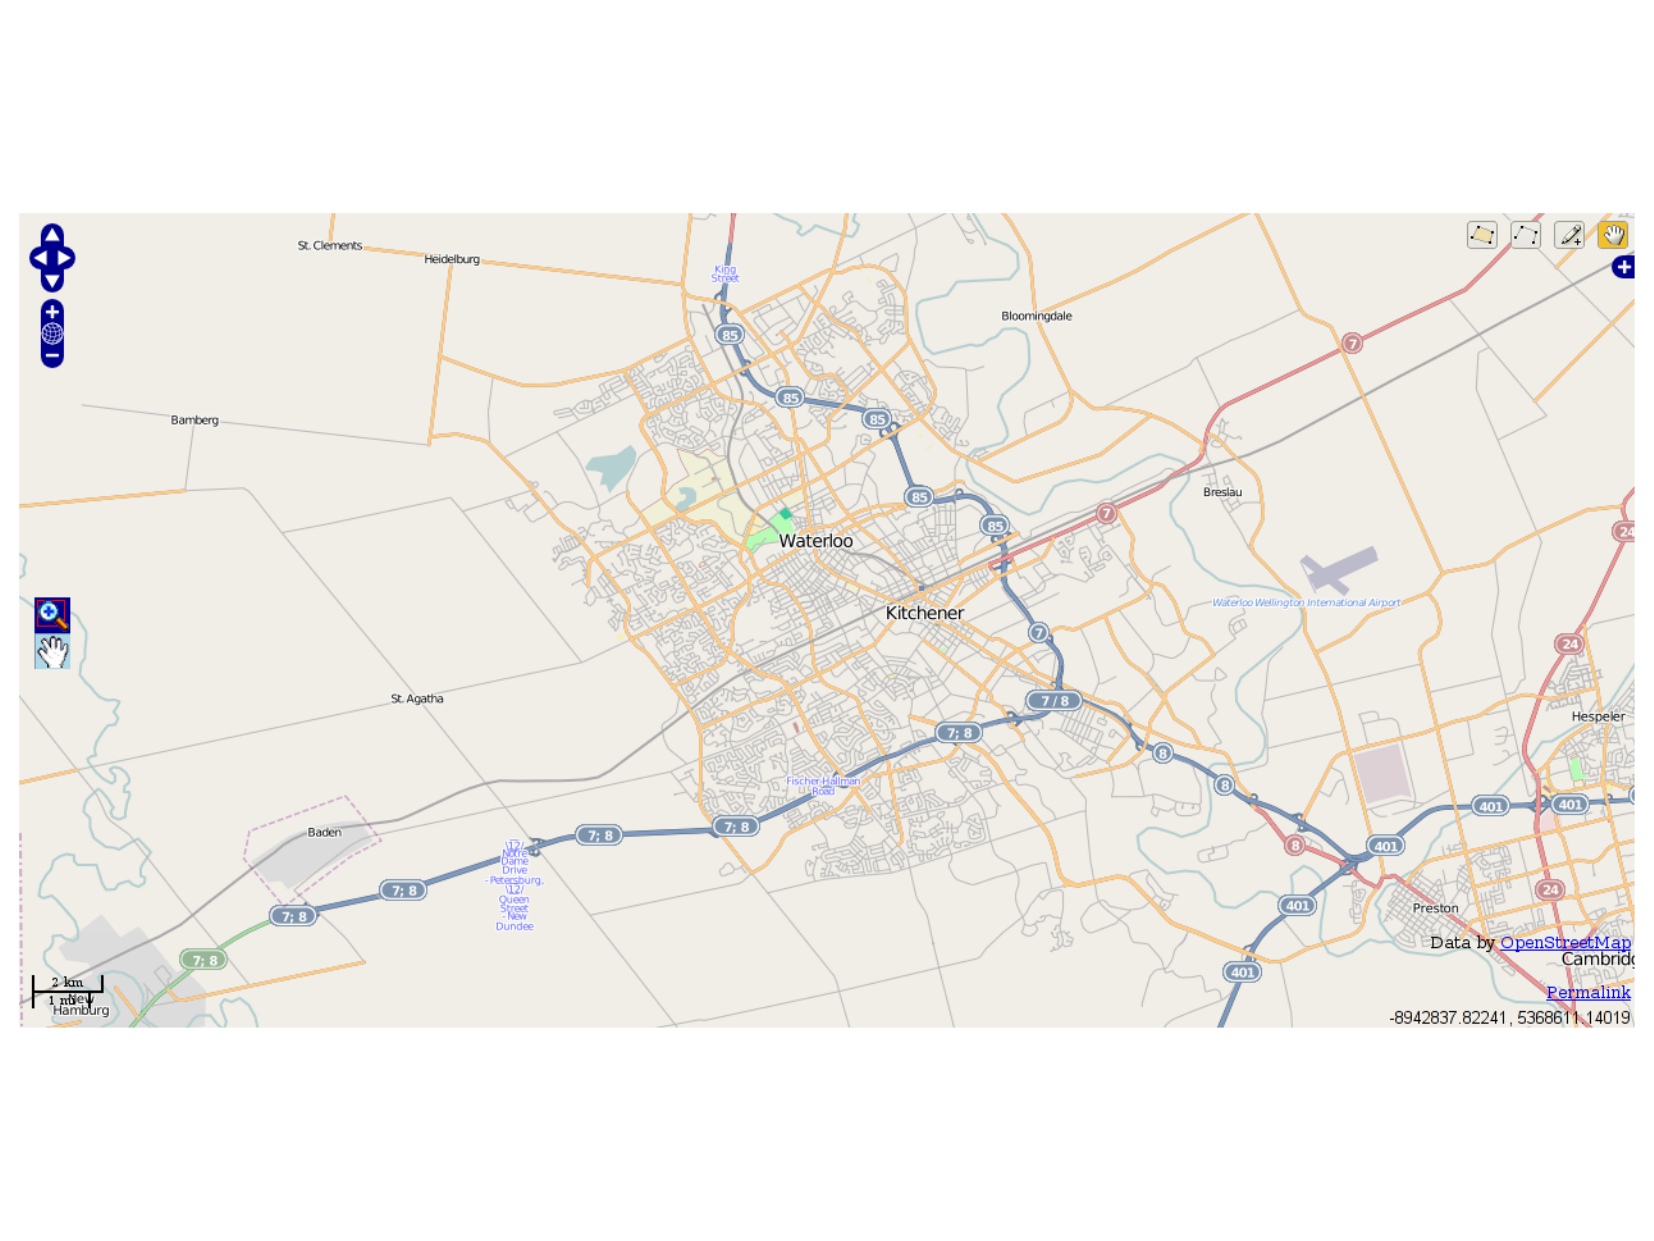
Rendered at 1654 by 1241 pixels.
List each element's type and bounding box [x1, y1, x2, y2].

picture [9, 203, 1645, 1038]
